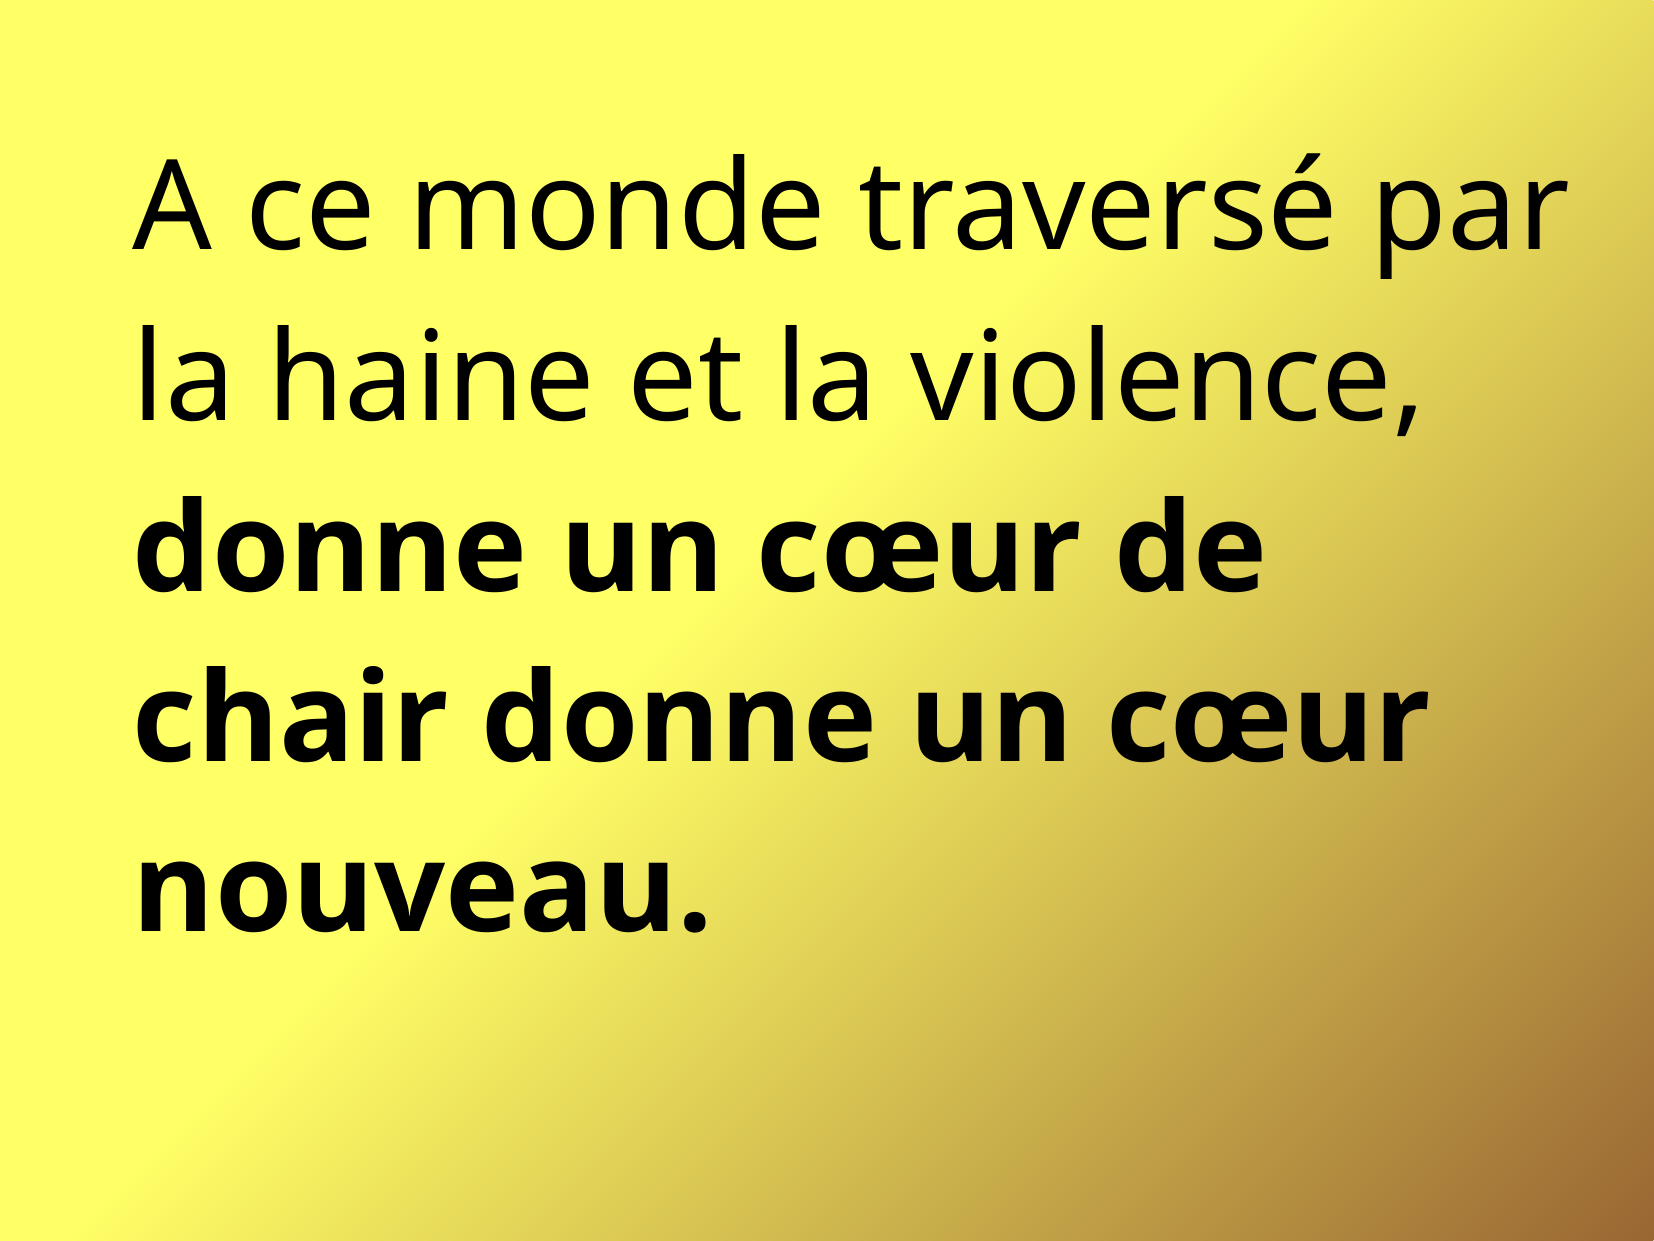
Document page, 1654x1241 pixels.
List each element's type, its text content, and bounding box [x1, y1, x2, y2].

text_box A ce monde traversé par la haine et la violence, donne un cœur de chair donne un cœur nouveau. [47, 108, 1607, 1170]
